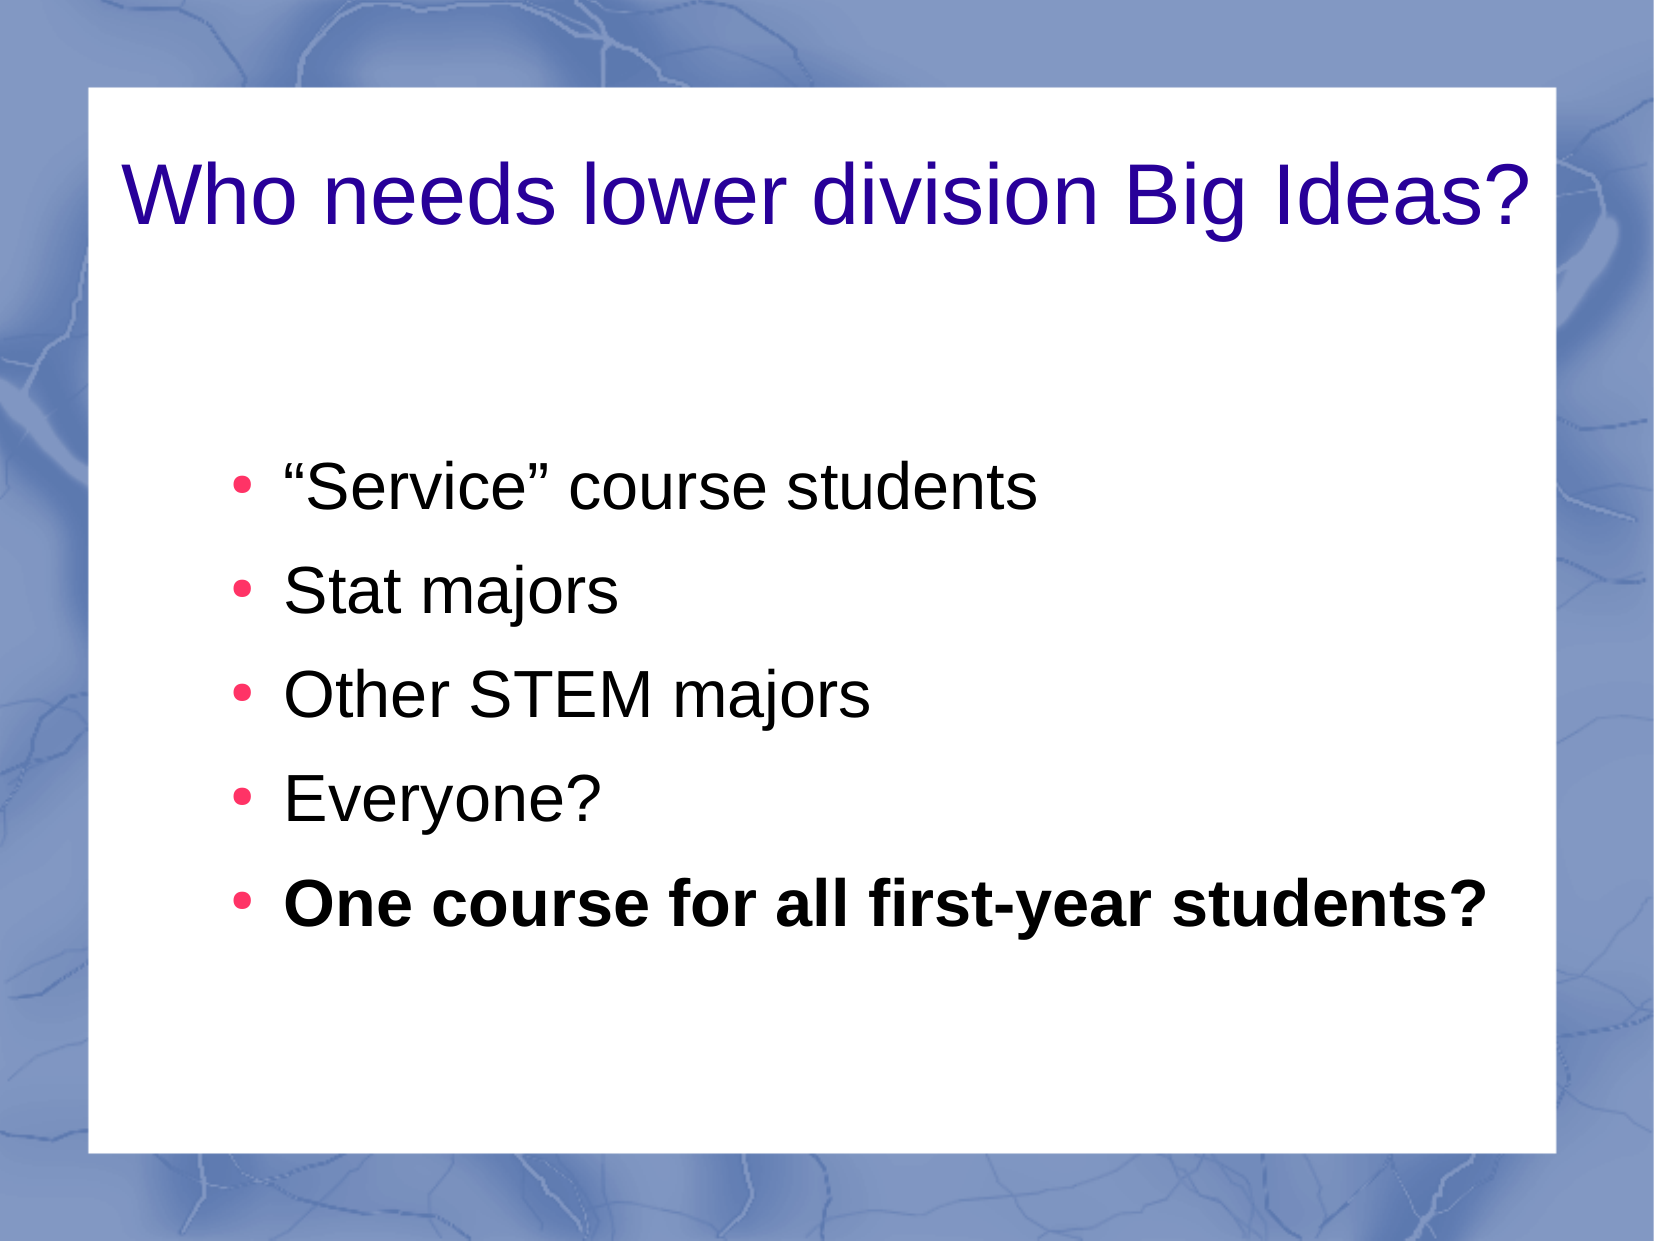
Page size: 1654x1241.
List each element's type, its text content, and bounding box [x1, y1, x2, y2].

title Who needs lower division Big Ideas? [118, 90, 1536, 298]
list “Service” course students Stat majors Other STEM majors Everyone? One course for all first-year students? [212, 448, 1571, 1134]
picture [0, 0, 1654, 1241]
